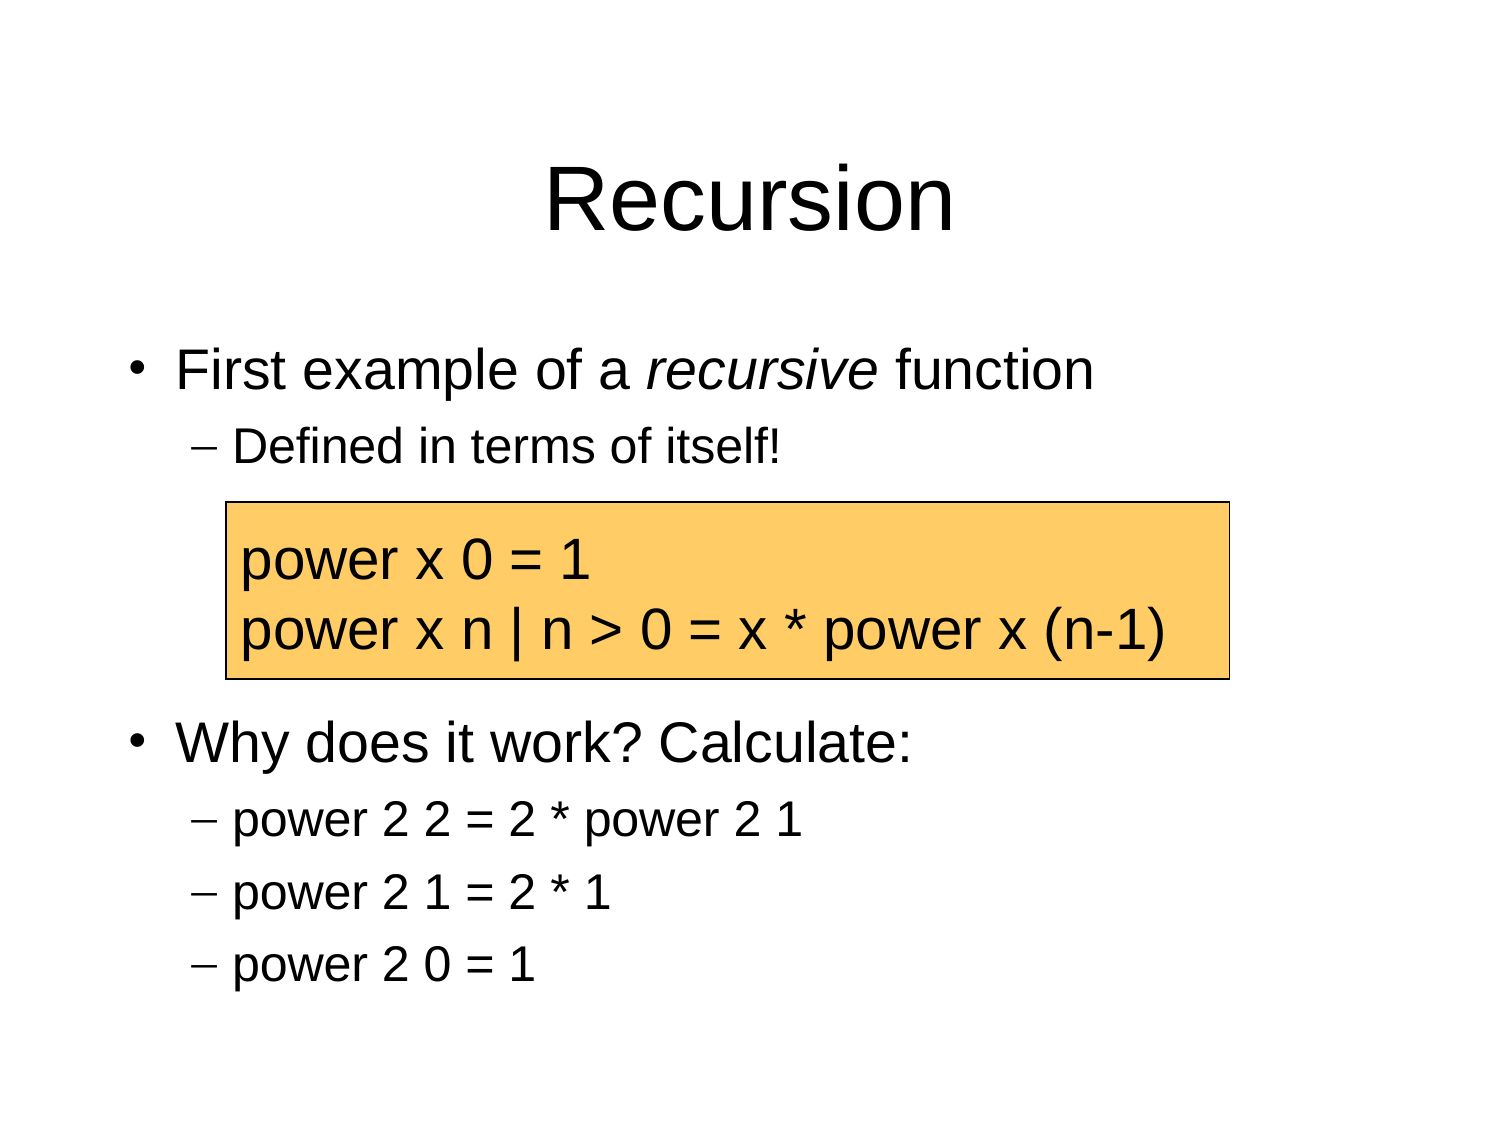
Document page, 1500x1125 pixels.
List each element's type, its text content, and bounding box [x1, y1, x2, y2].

title Recursion [112, 99, 1388, 288]
text_box power x 0 = 1 power x n | n > 0 = x * power x (n-1) [225, 502, 1230, 680]
list First example of a recursive function Defined in terms of itself! Why does it work? Calculate: power 2 2 = 2 * power 2 1 power 2 1 = 2 * 1 power 2 0 = 1 [112, 324, 1388, 1000]
